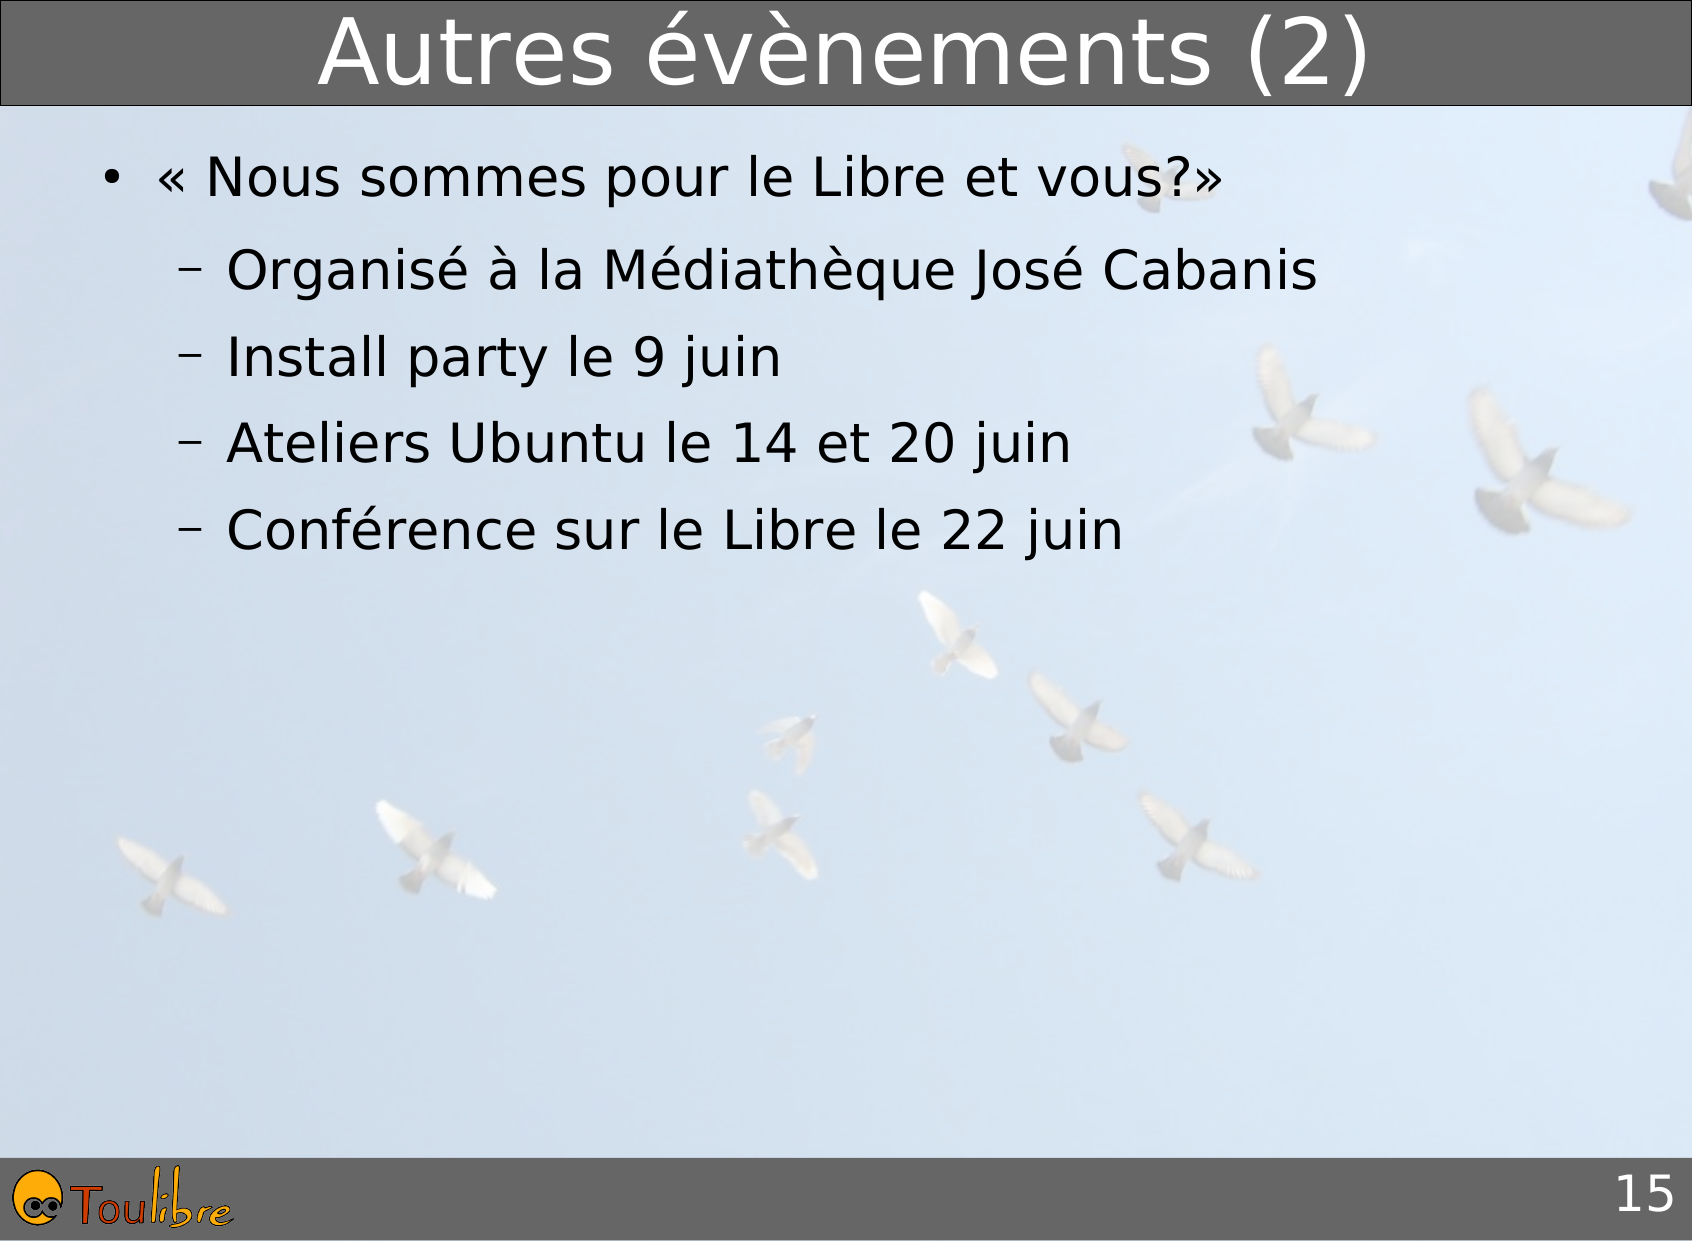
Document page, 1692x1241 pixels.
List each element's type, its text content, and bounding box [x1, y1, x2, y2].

picture [12, 1165, 234, 1228]
title Autres évènements (2) [0, 0, 1692, 107]
list « Nous sommes pour le Libre et vous?» Organisé à la Médiathèque José Cabanis Install party le 9 juin Ateliers Ubuntu le 14 et 20 juin Conférence sur le Libre le 22 juin [84, 146, 1608, 1109]
